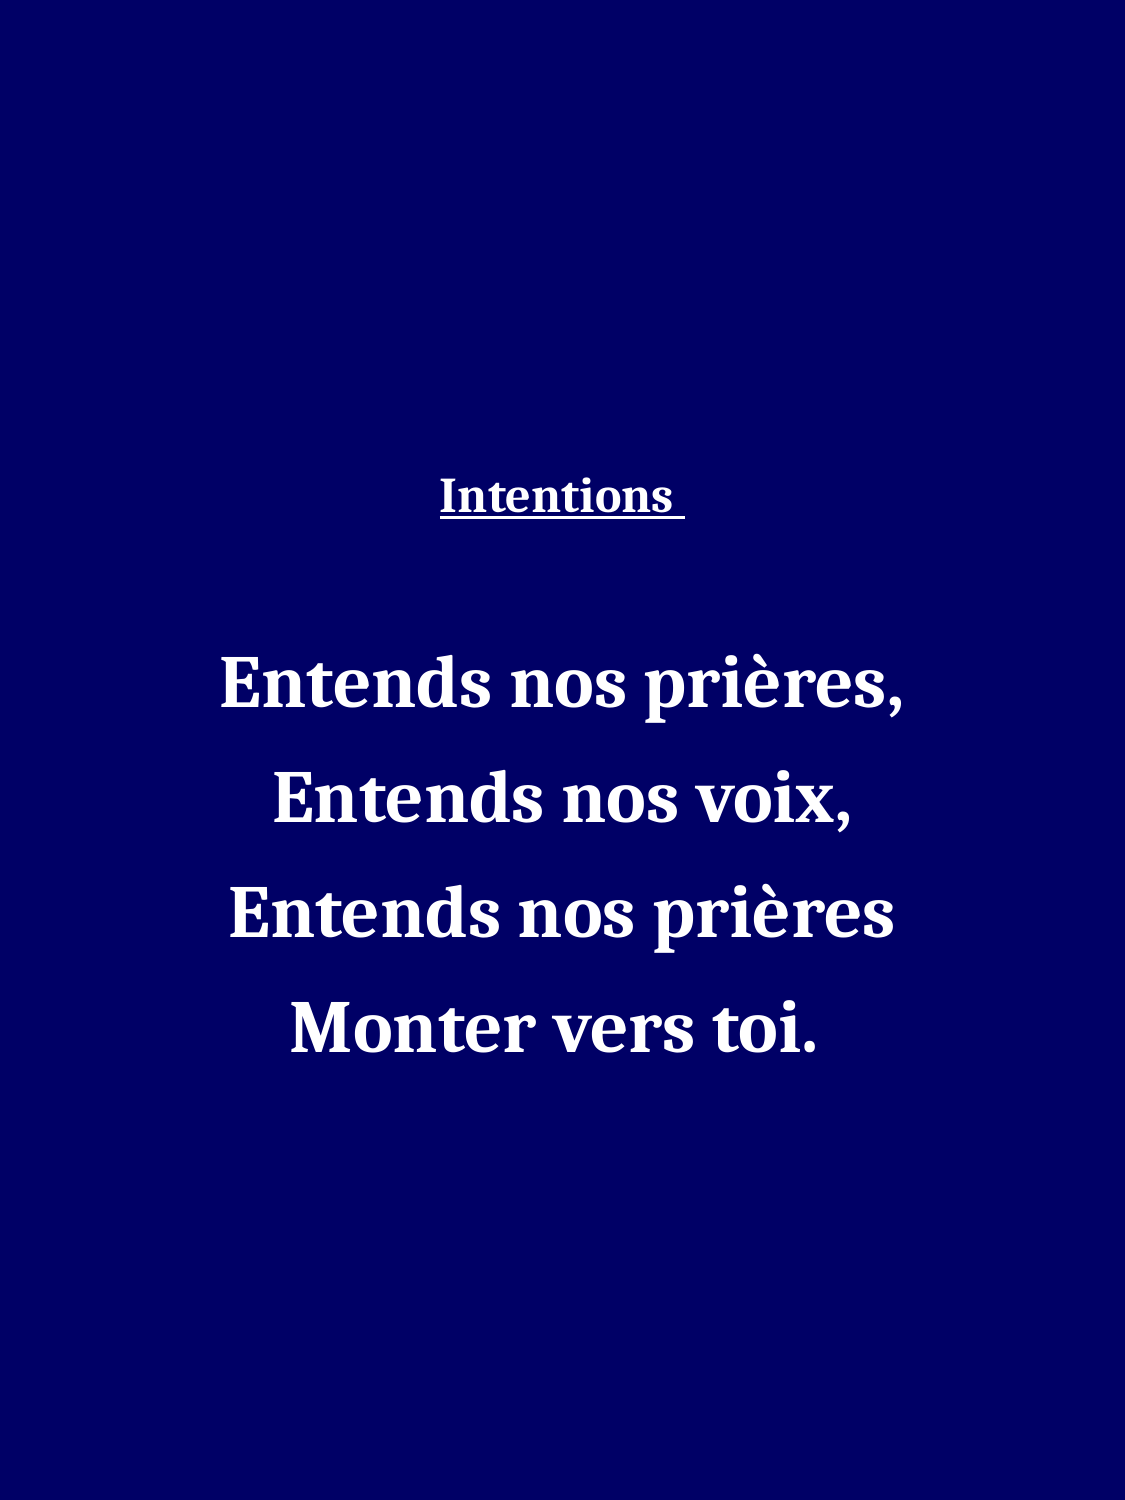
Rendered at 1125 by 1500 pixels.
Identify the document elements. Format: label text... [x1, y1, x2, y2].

text_box Intentions Entends nos prières, Entends nos voix, Entends nos prières Monter vers toi. [0, 455, 1125, 1075]
